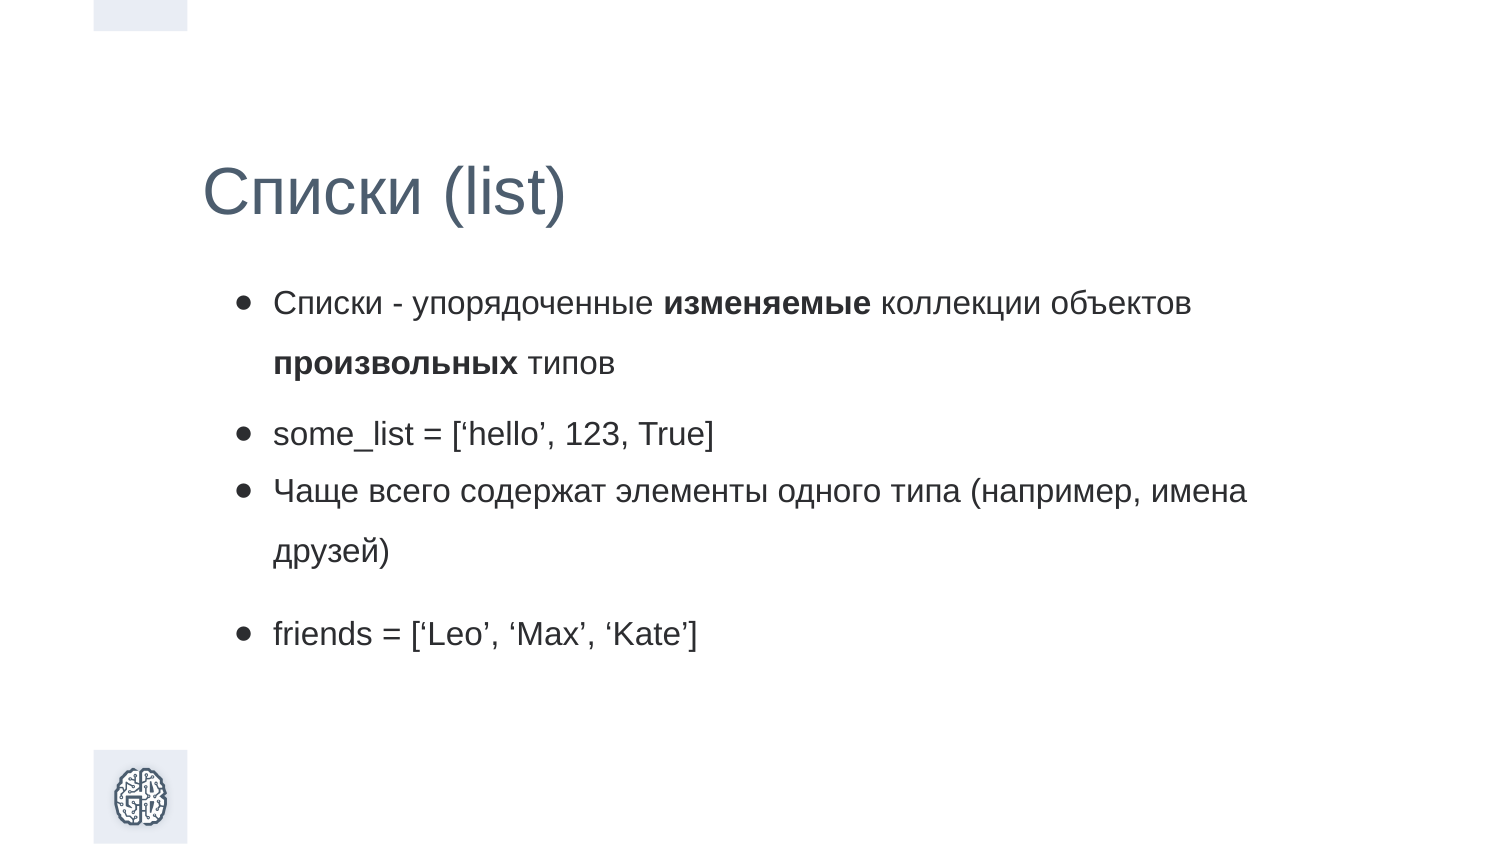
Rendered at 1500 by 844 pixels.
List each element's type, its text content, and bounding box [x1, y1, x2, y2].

text_box Чаще всего содержат элементы одного типа (например, имена друзей) [187, 472, 1312, 546]
picture [106, 760, 175, 834]
text_box some_list = [‘hello’, 123, True] [187, 385, 1312, 459]
text_box Списки (list) [187, 93, 1312, 282]
text_box Списки - упорядоченные изменяемые коллекции объектов произвольных типов [187, 284, 1312, 358]
text_box friends = [‘Leo’, ‘Max’, ‘Kate’] [187, 585, 1312, 659]
